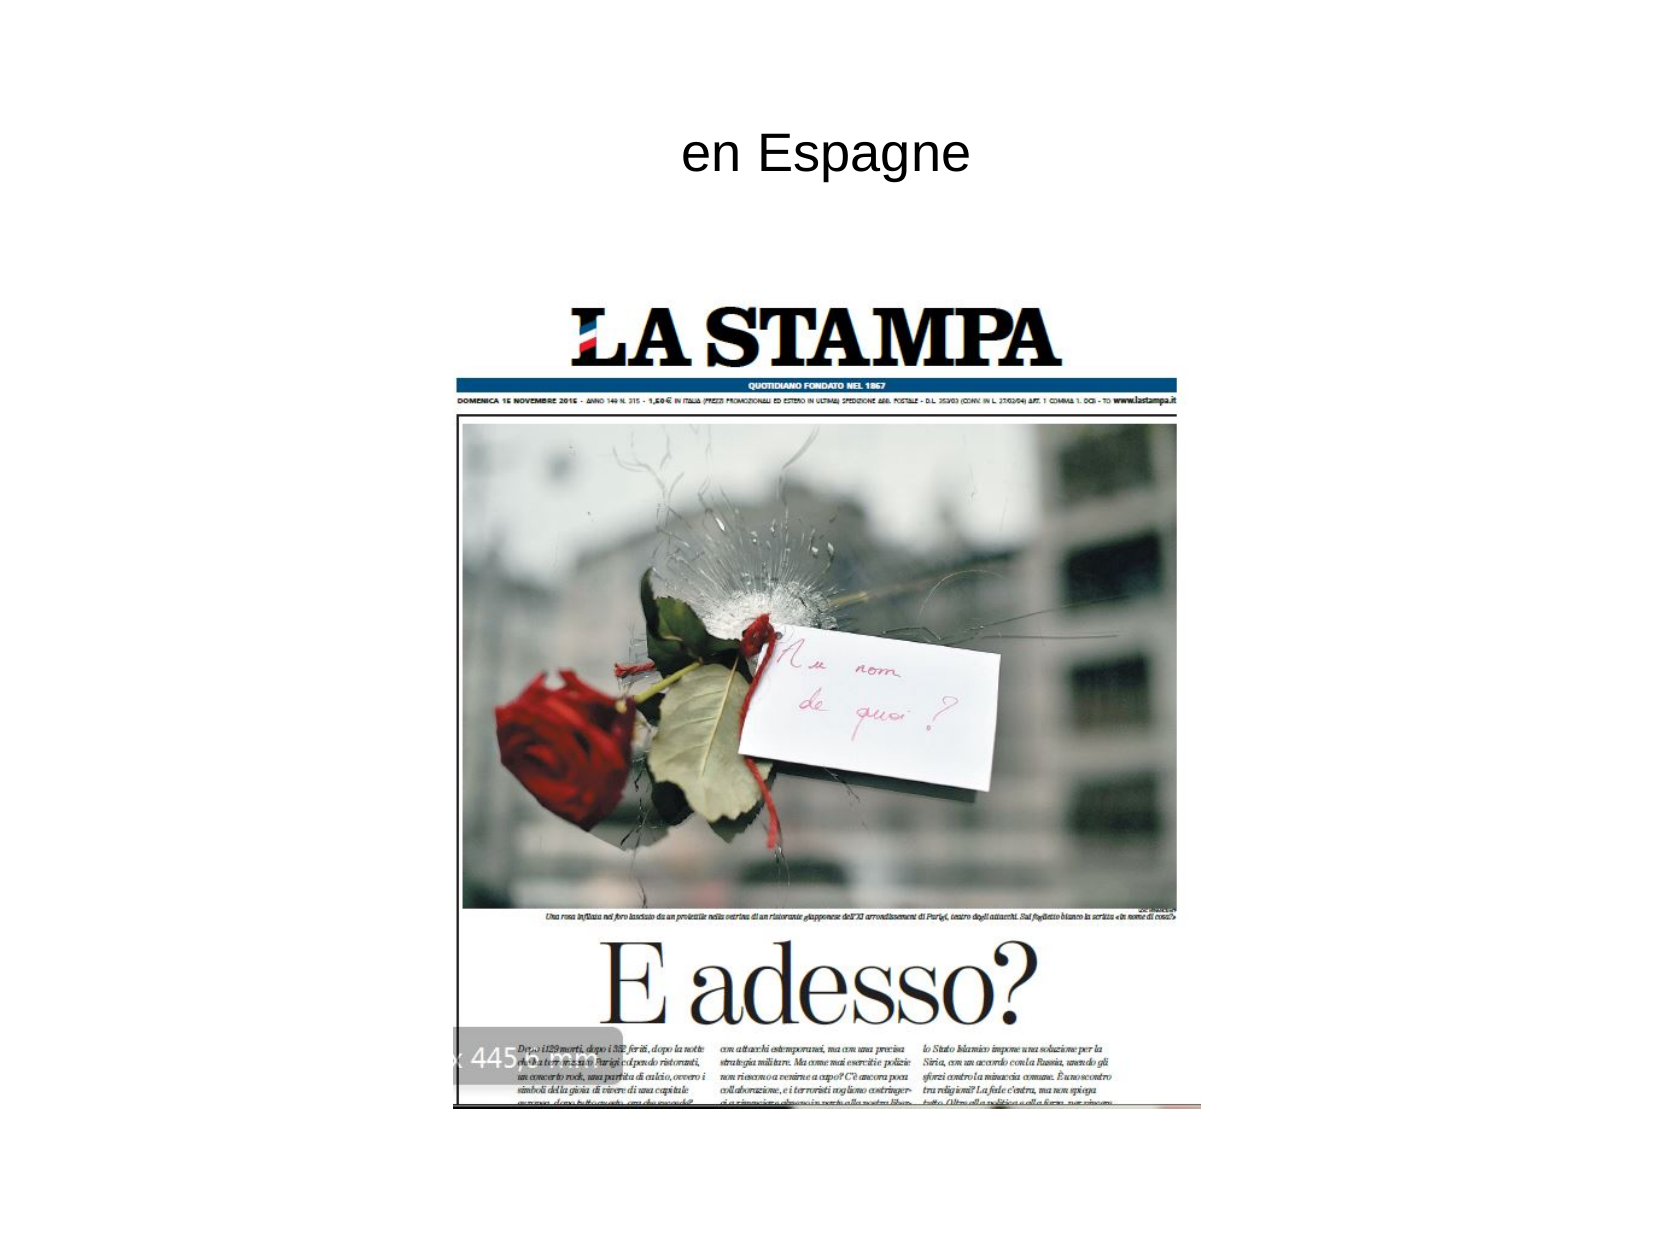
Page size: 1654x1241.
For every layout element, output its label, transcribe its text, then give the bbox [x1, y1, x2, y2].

title en Espagne [82, 49, 1571, 257]
picture [453, 290, 1201, 1109]
